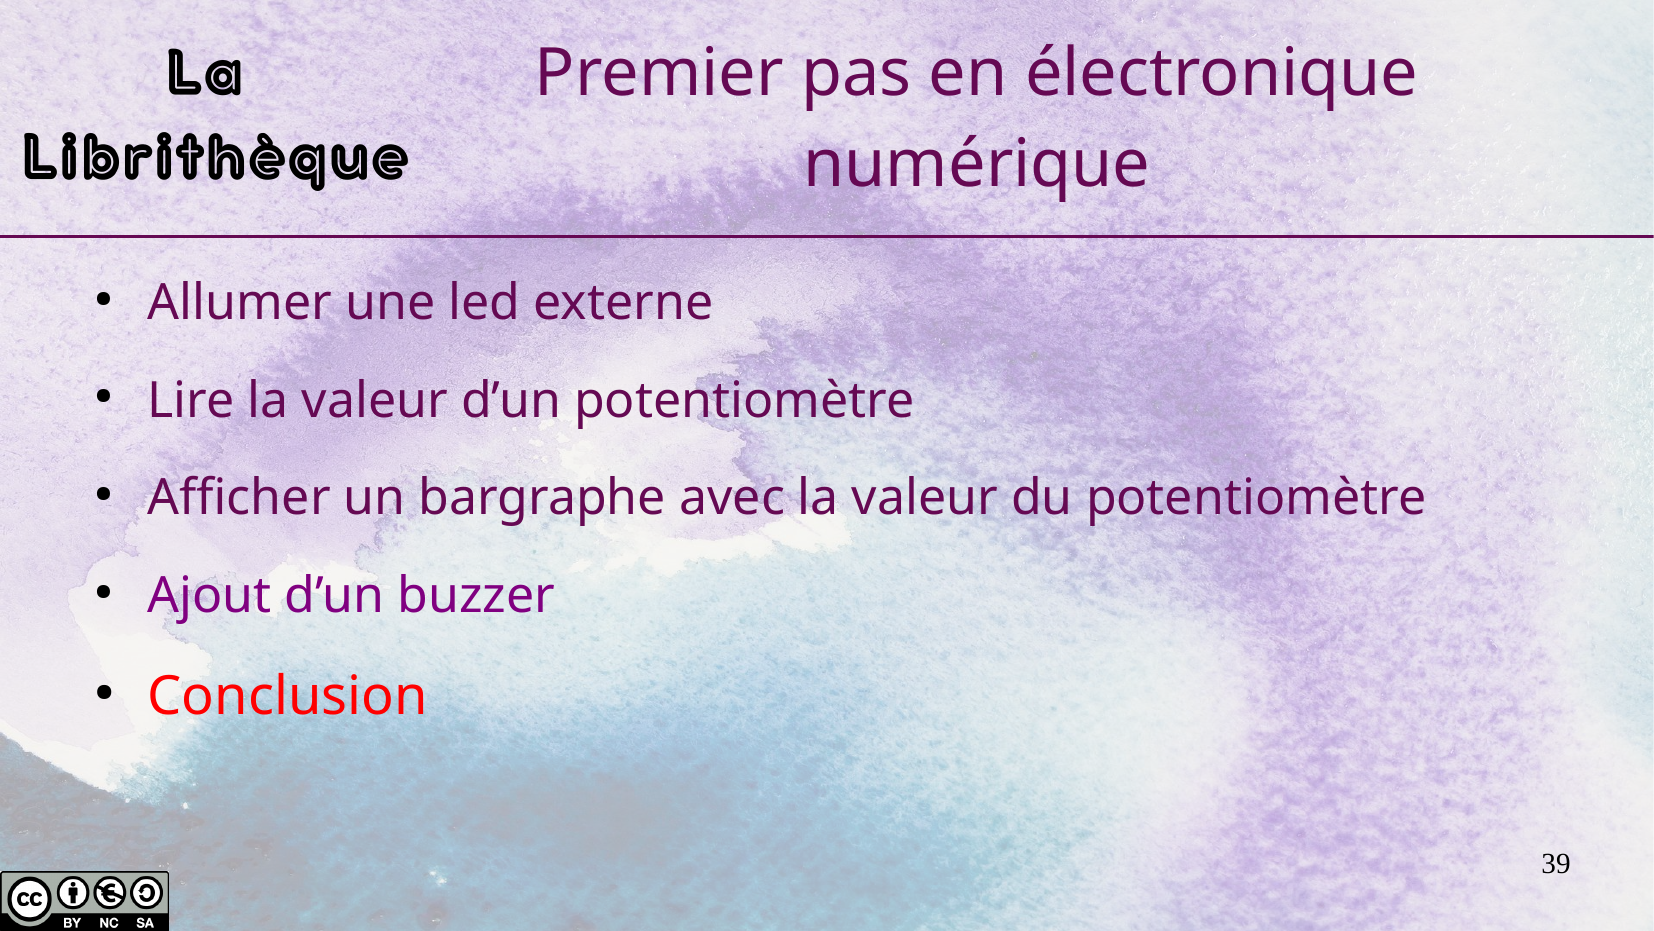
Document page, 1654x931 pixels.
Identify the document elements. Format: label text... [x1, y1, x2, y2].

title Premier pas en électronique numérique [383, 23, 1571, 206]
picture [4, 46, 383, 193]
list Allumer une led externe Lire la valeur d’un potentiomètre Afficher un bargraphe avec la valeur du potentiomètre Ajout d’un buzzer Conclusion [76, 265, 1565, 827]
picture [0, 871, 169, 931]
